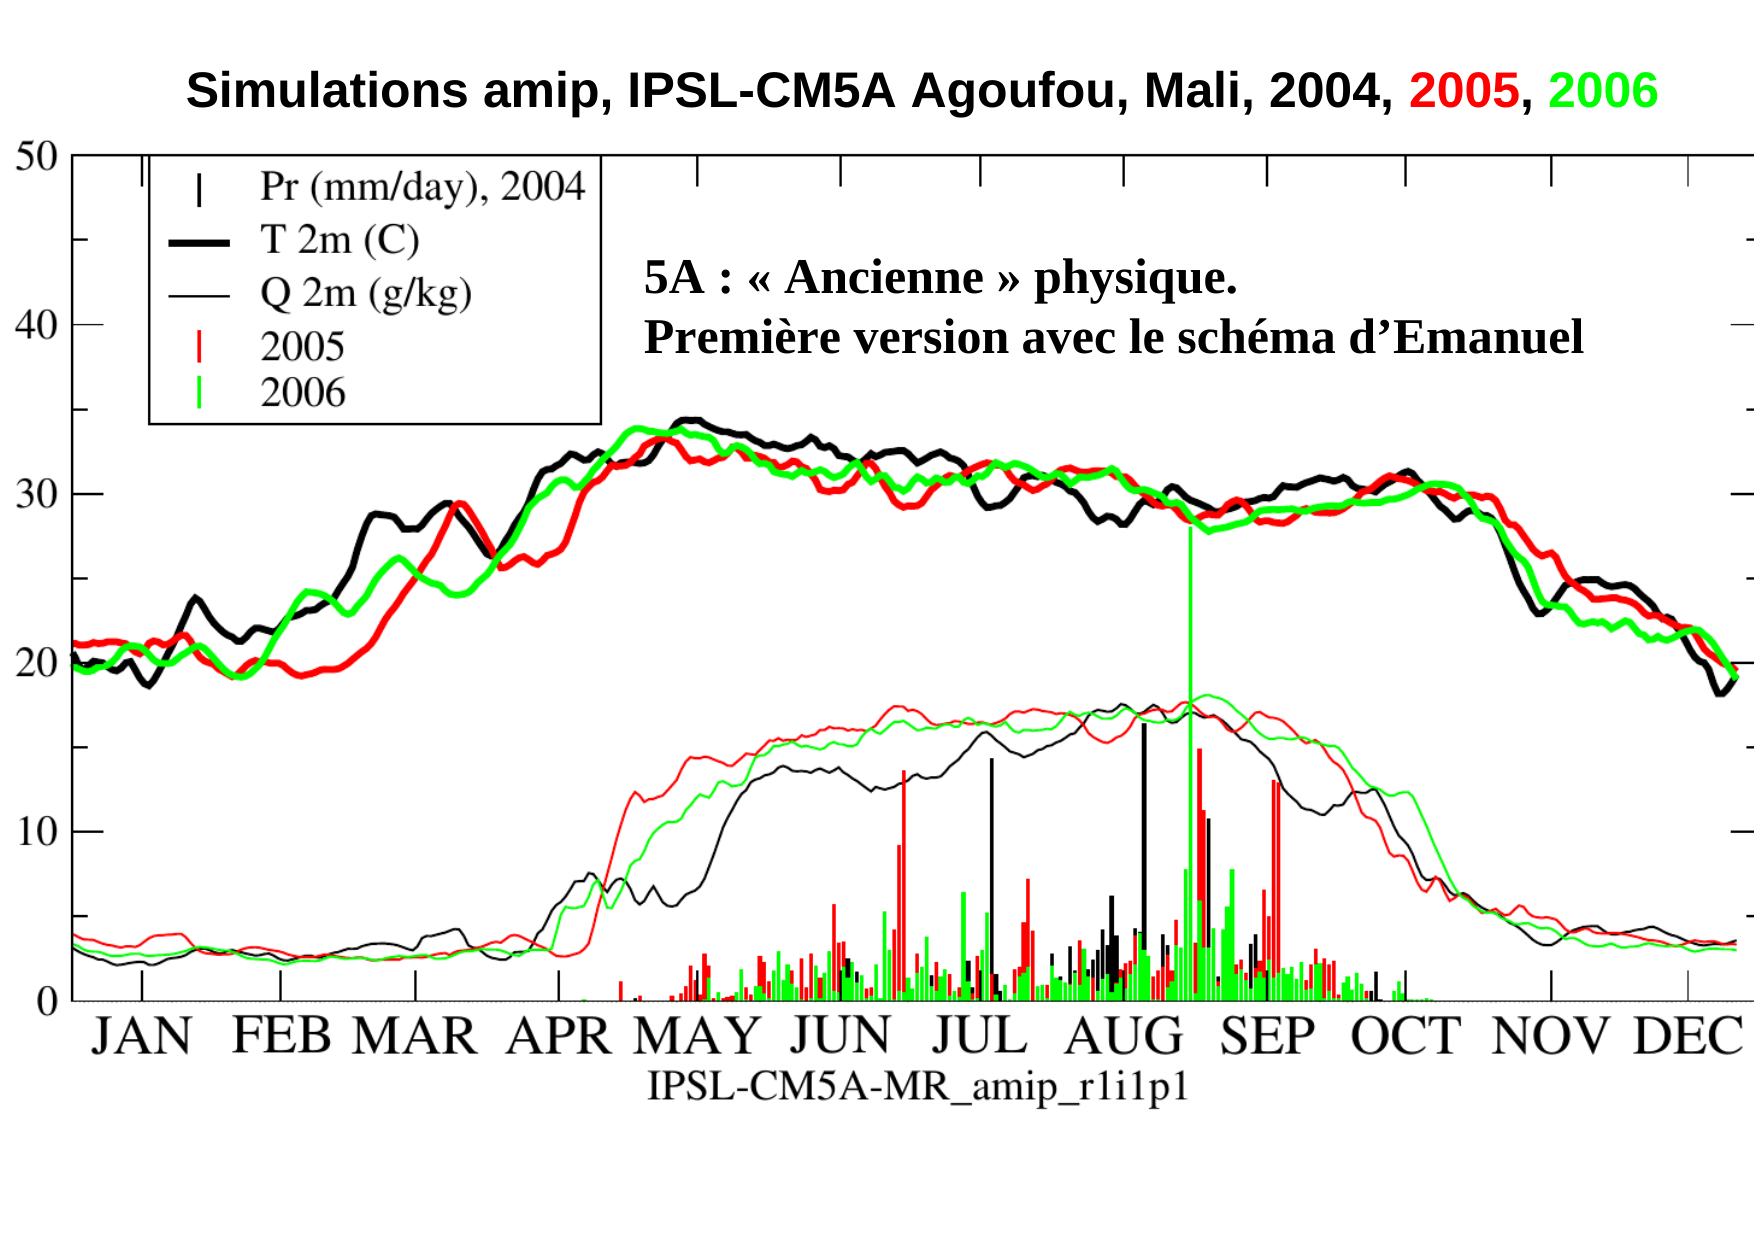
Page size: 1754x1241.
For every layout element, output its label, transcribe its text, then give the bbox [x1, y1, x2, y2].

text_box Simulations amip, IPSL-CM5A Agoufou, Mali, 2004, 2005, 2006 [171, 50, 1675, 126]
text_box 5A : « Ancienne » physique. Première version avec le schéma d’Emanuel [629, 236, 1599, 372]
picture [12, 136, 1754, 1114]
